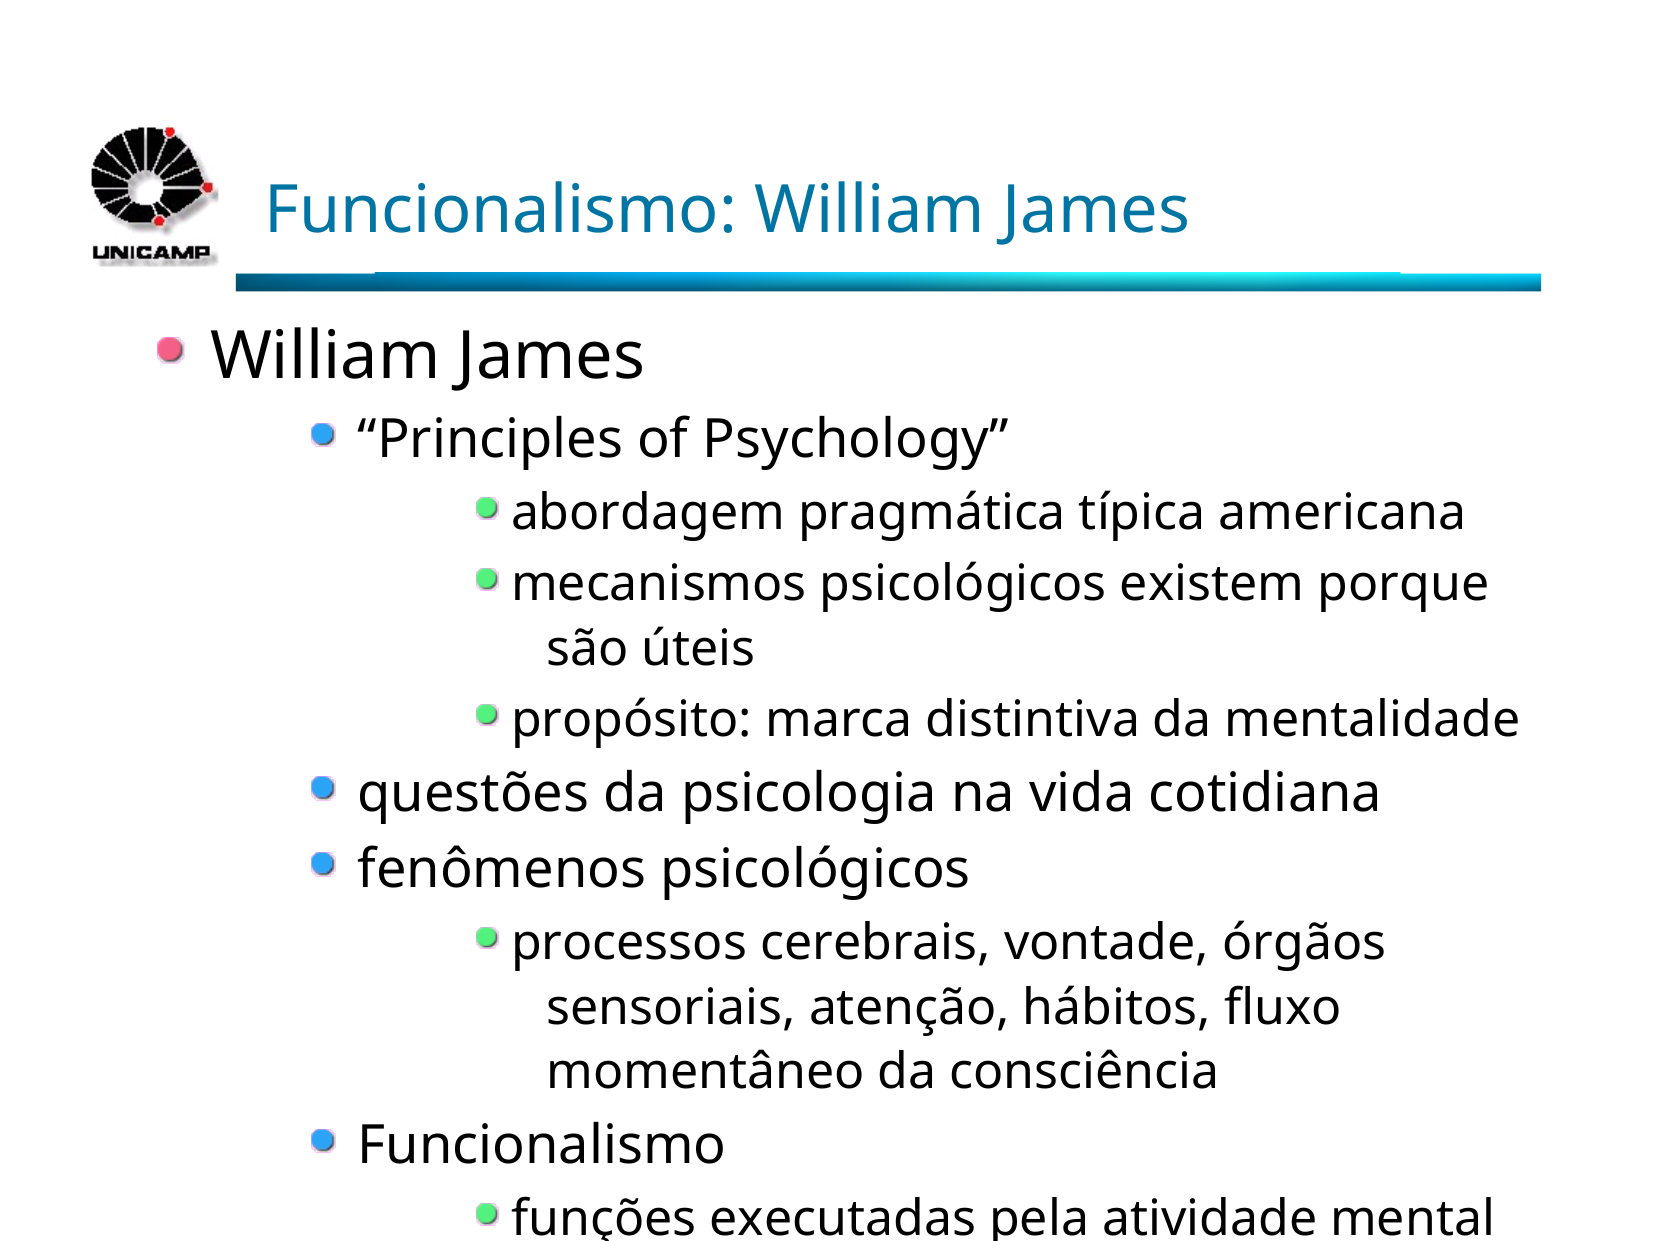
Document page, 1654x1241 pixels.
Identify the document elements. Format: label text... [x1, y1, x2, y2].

list William James “Principles of Psychology” abordagem pragmática típica americana mecanismos psicológicos existem porque são úteis propósito: marca distintiva da mentalidade questões da psicologia na vida cotidiana fenômenos psicológicos processos cerebrais, vontade, órgãos sensoriais, atenção, hábitos, fluxo momentâneo da consciência Funcionalismo funções executadas pela atividade mental diferente do funcionalismo na filosofia [121, 309, 1534, 1182]
title Funcionalismo: William James [264, 42, 1534, 250]
picture [125, 272, 1654, 295]
picture [475, 1202, 500, 1227]
